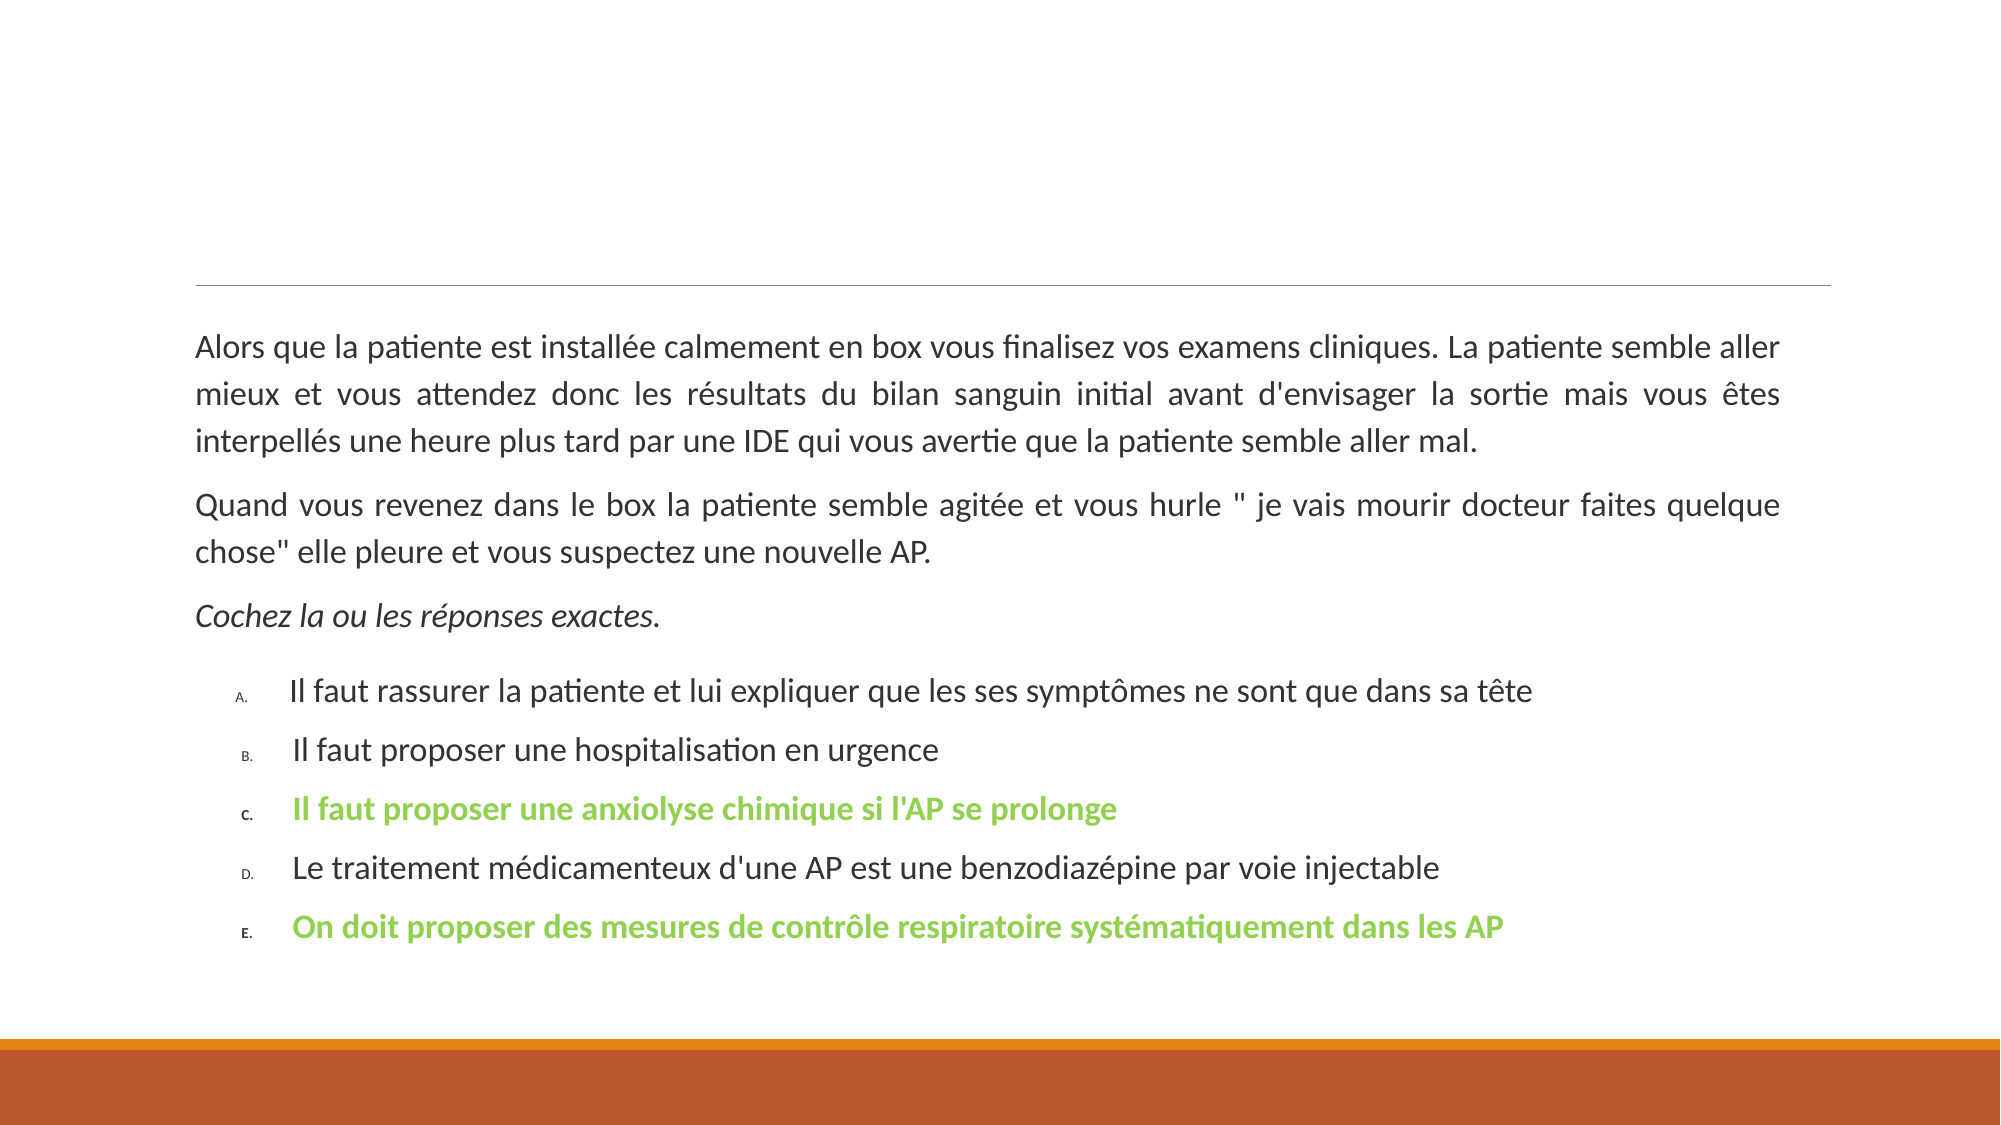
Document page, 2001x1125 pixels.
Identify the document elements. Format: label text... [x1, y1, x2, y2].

list Alors que la patiente est installée calmement en box vous finalisez vos examens cliniques. La patiente semble aller mieux et vous attendez donc les résultats du bilan sanguin initial avant d'envisager la sortie mais vous êtes interpellés une heure plus tard par une IDE qui vous avertie que la patiente semble aller mal. Quand vous revenez dans le box la patiente semble agitée et vous hurle " je vais mourir docteur faites quelque chose" elle pleure et vous suspectez une nouvelle AP. Cochez la ou les réponses exactes. Il faut rassurer la patiente et lui expliquer que les ses symptômes ne sont que dans sa tête Il faut proposer une hospitalisation en urgence Il faut proposer une anxiolyse chimique si l'AP se prolonge Le traitement médicamenteux d'une AP est une benzodiazépine par voie injectable On doit proposer des mesures de contrôle respiratoire systématiquement dans les AP [180, 302, 1831, 963]
